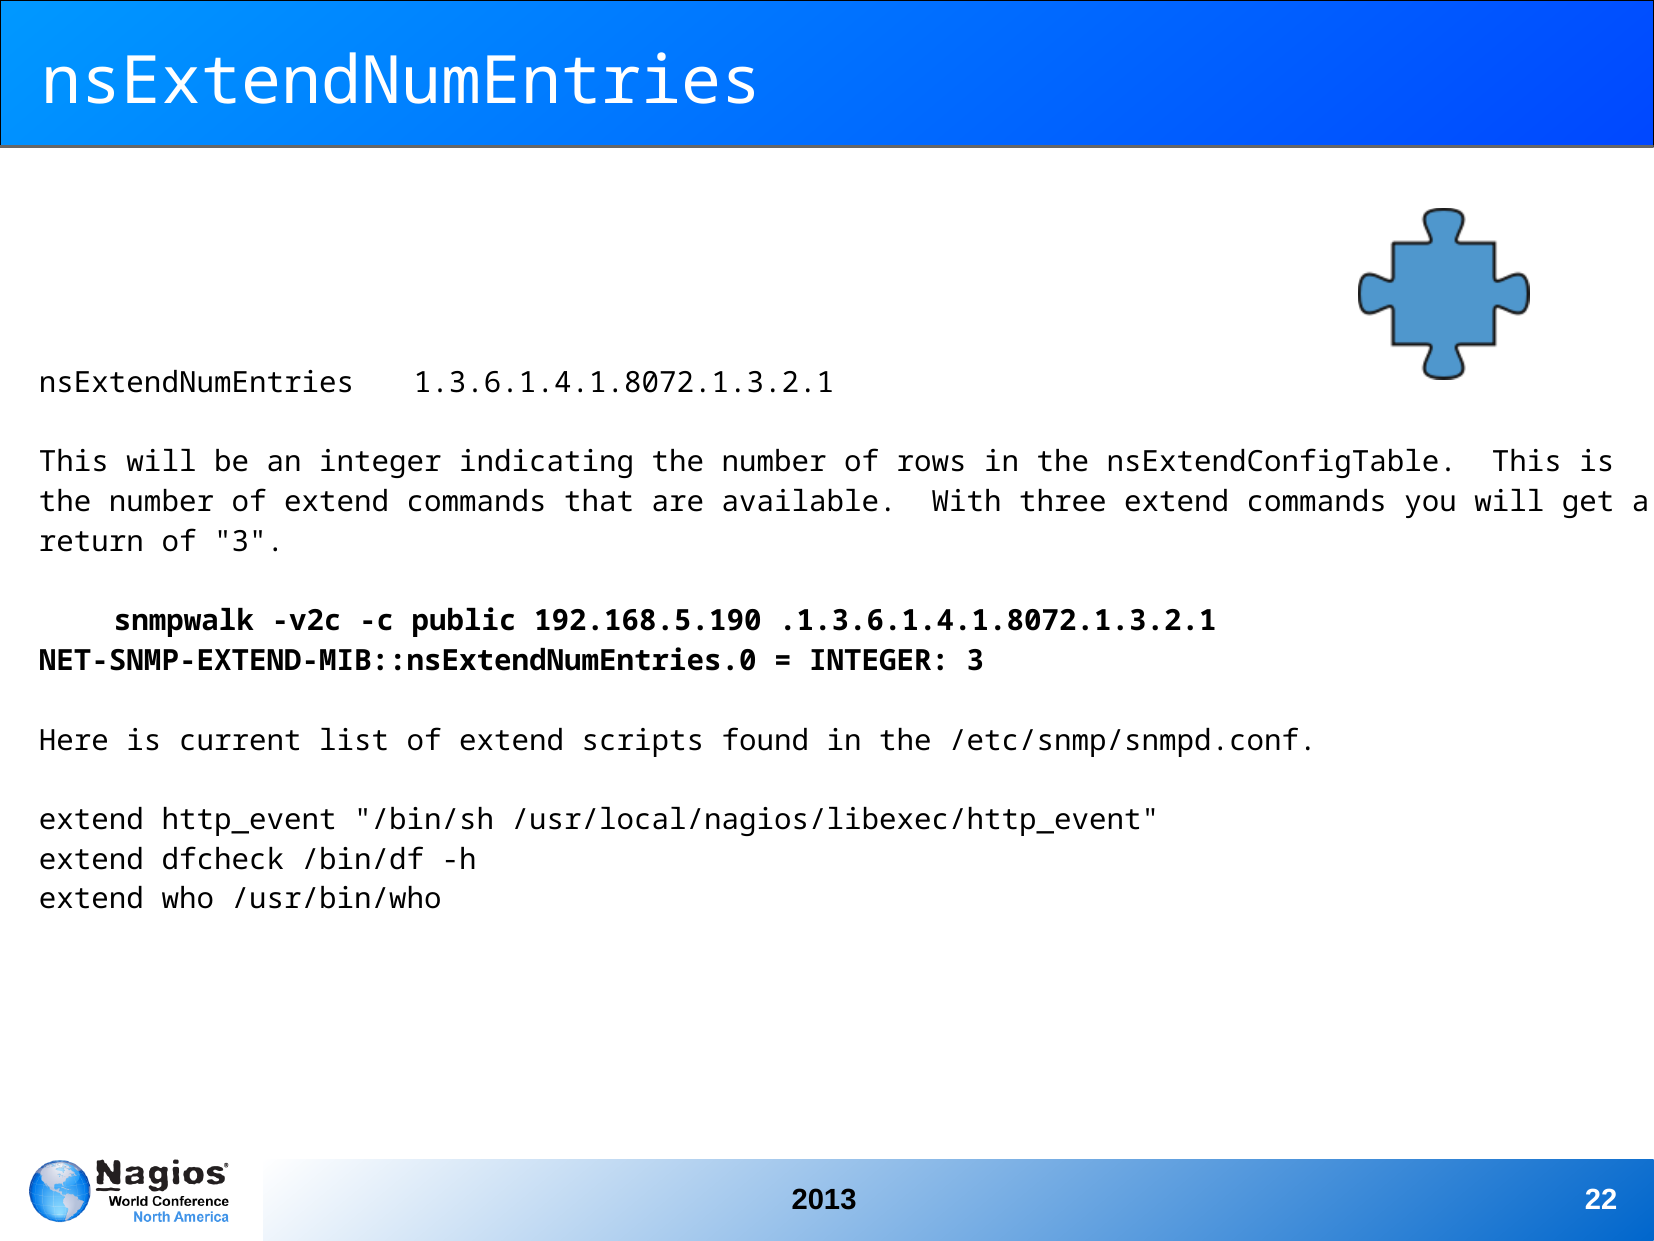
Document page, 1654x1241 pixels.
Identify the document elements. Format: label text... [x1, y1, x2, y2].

subtitle nsExtendNumEntries 1.3.6.1.4.1.8072.1.3.2.1 This will be an integer indicating the number of rows in the nsExtendConfigTable. This is the number of extend commands that are available. With three extend commands you will get a return of "3". snmpwalk -v2c -c public 192.168.5.190 .1.3.6.1.4.1.8072.1.3.2.1 NET-SNMP-EXTEND-MIB::nsExtendNumEntries.0 = INTEGER: 3 Here is current list of extend scripts found in the /etc/snmp/snmpd.conf. extend http_event "/bin/sh /usr/local/nagios/libexec/http_event" extend dfcheck /bin/df -h extend who /usr/bin/who [38, 171, 1654, 1170]
picture [1358, 208, 1530, 381]
picture [29, 1159, 229, 1235]
title nsExtendNumEntries [41, 29, 1638, 127]
